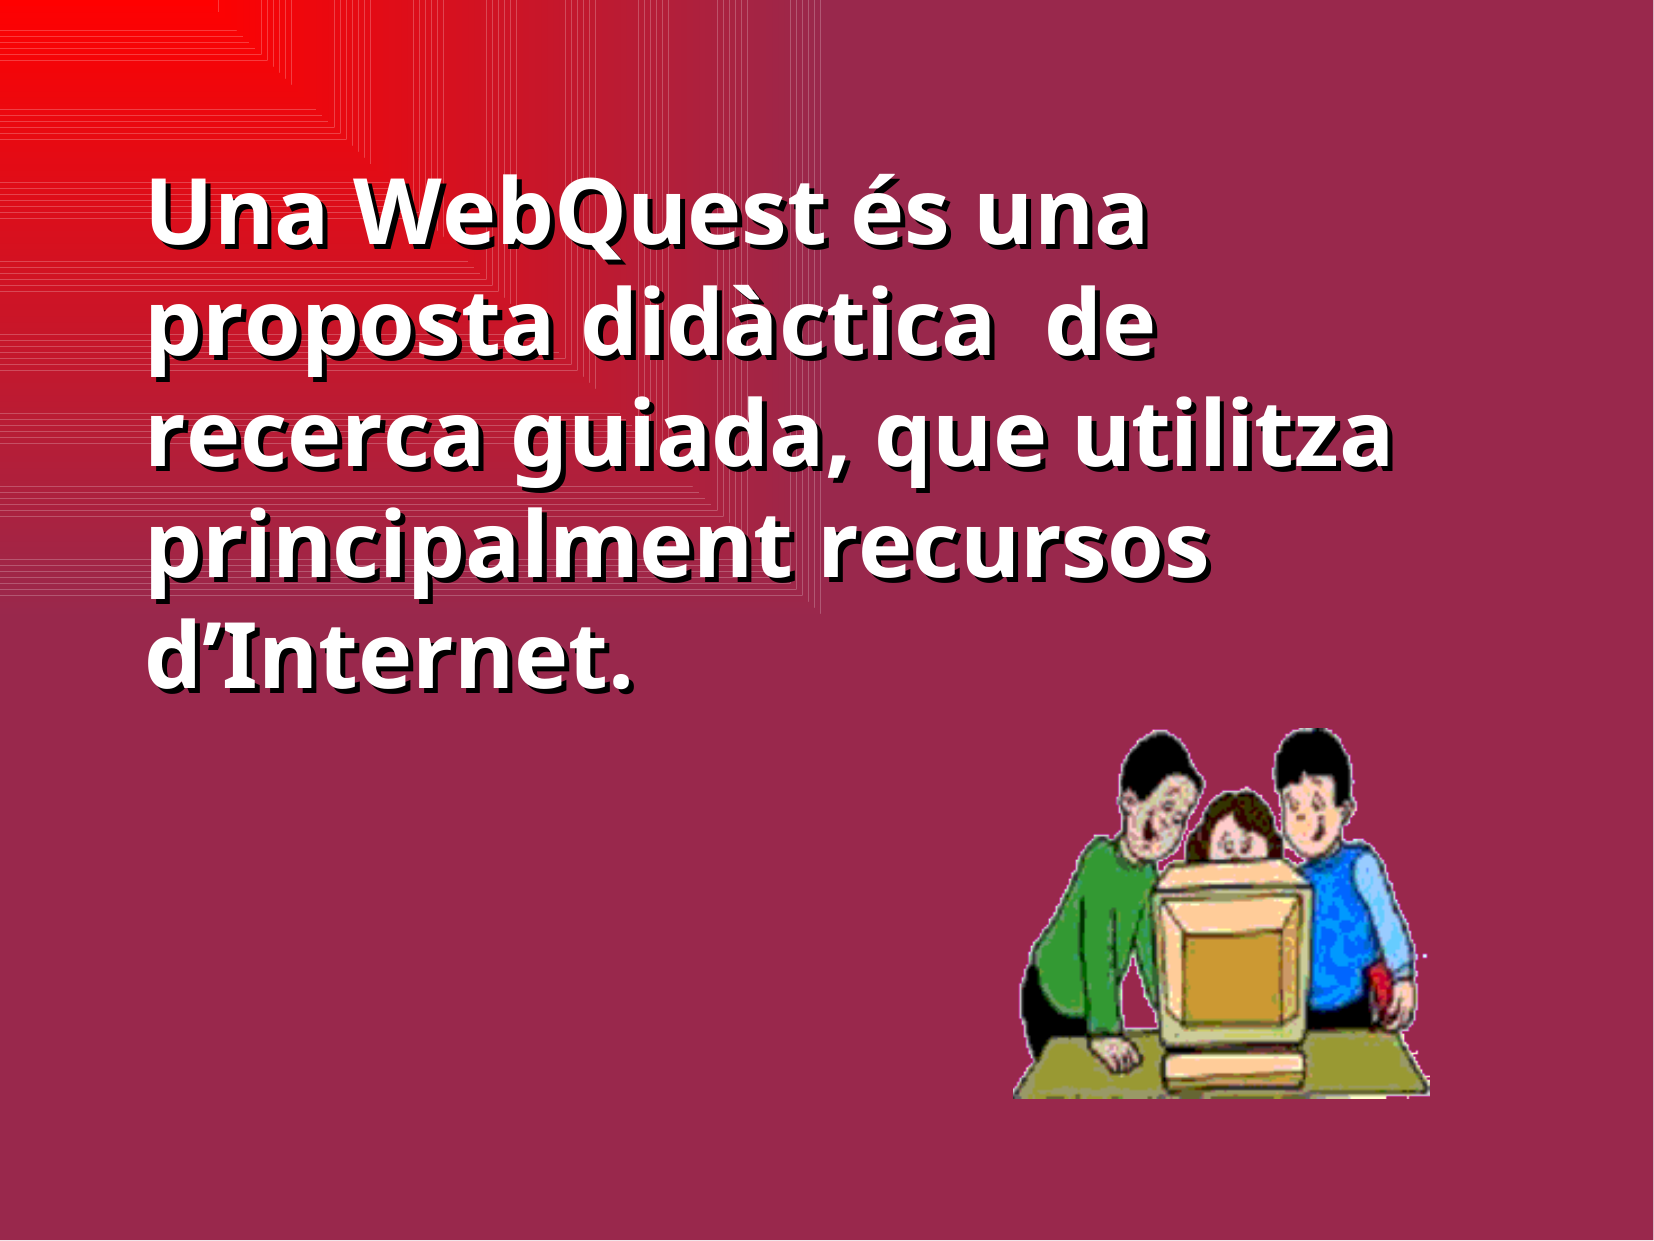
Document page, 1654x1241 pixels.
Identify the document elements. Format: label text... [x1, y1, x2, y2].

text_box Una WebQuest és una proposta didàctica de recerca guiada, que utilitza principalment recursos d’Internet. [144, 151, 1450, 707]
picture [1013, 728, 1430, 1099]
